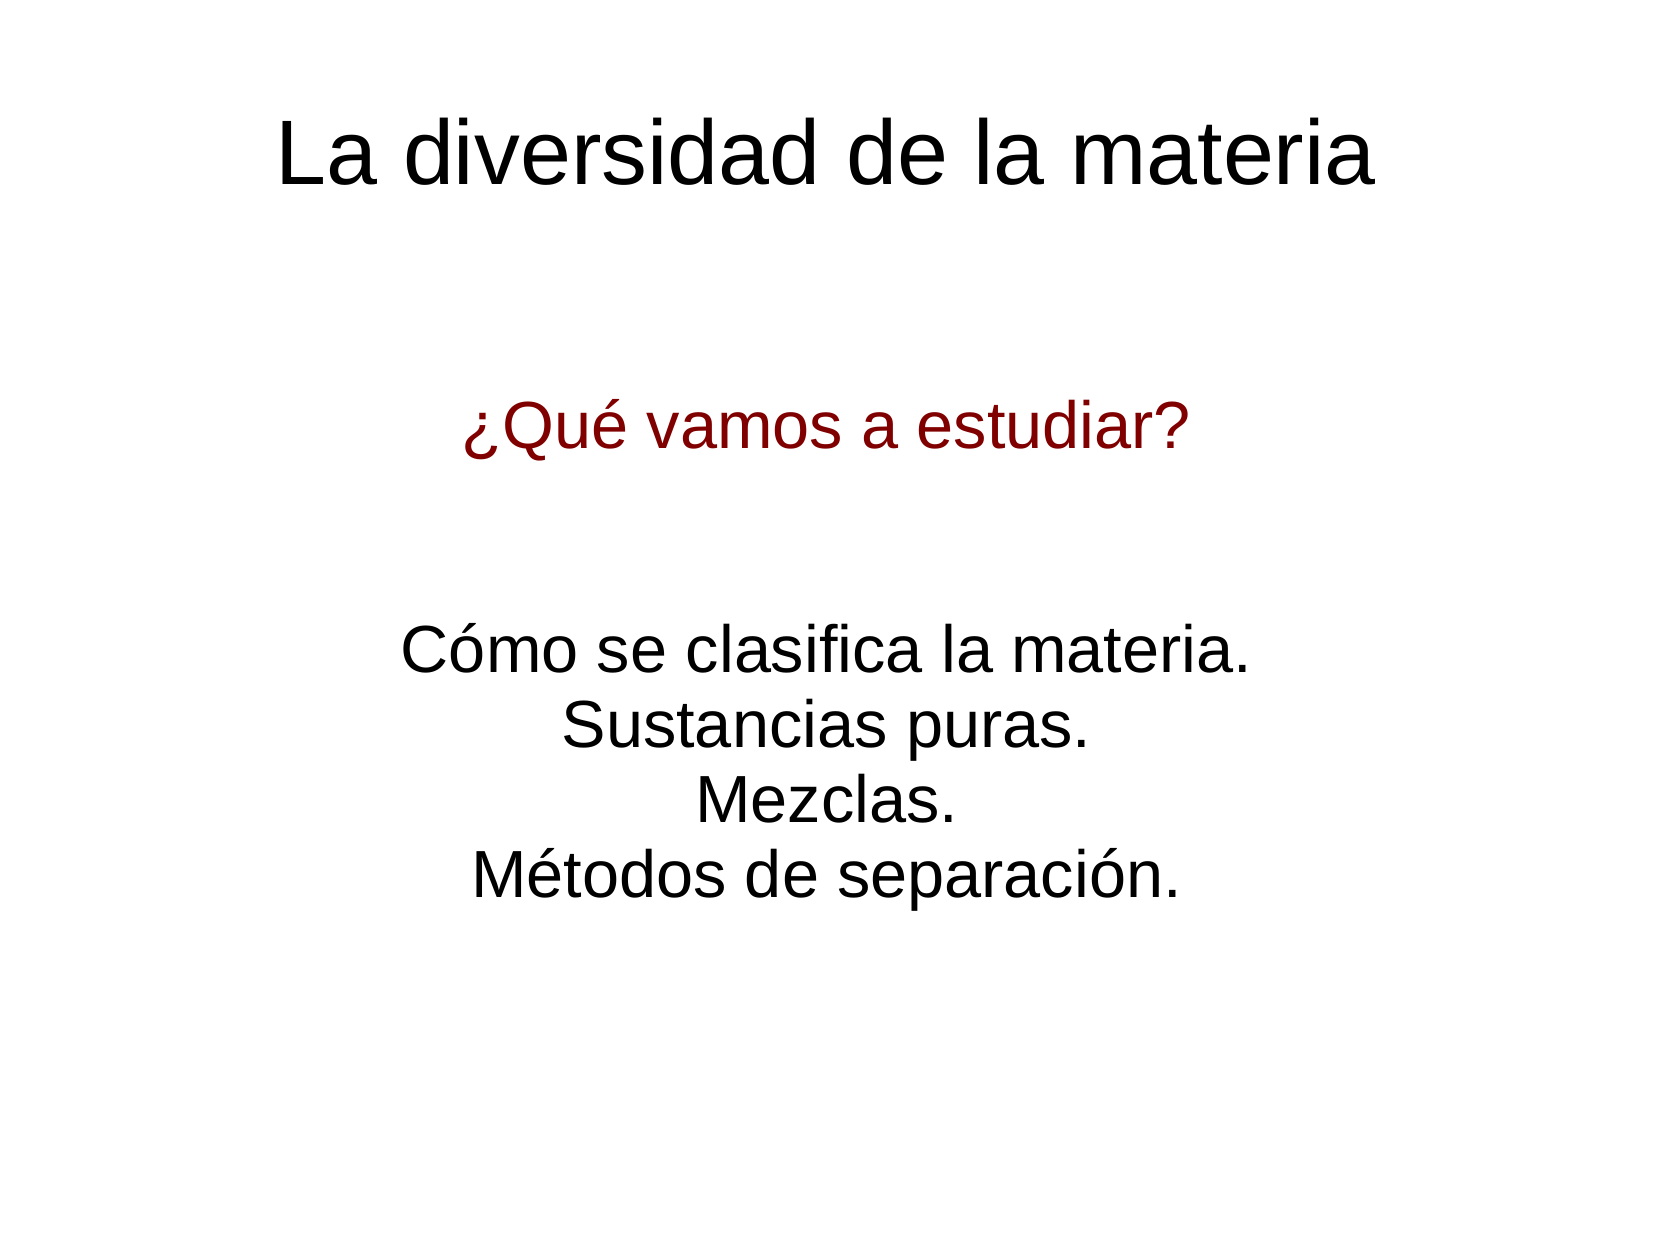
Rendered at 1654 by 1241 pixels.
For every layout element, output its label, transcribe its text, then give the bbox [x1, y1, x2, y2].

subtitle ¿Qué vamos a estudiar? Cómo se clasifica la materia. Sustancias puras. Mezclas. Métodos de separación. [82, 290, 1571, 1010]
title La diversidad de la materia [82, 49, 1571, 257]
